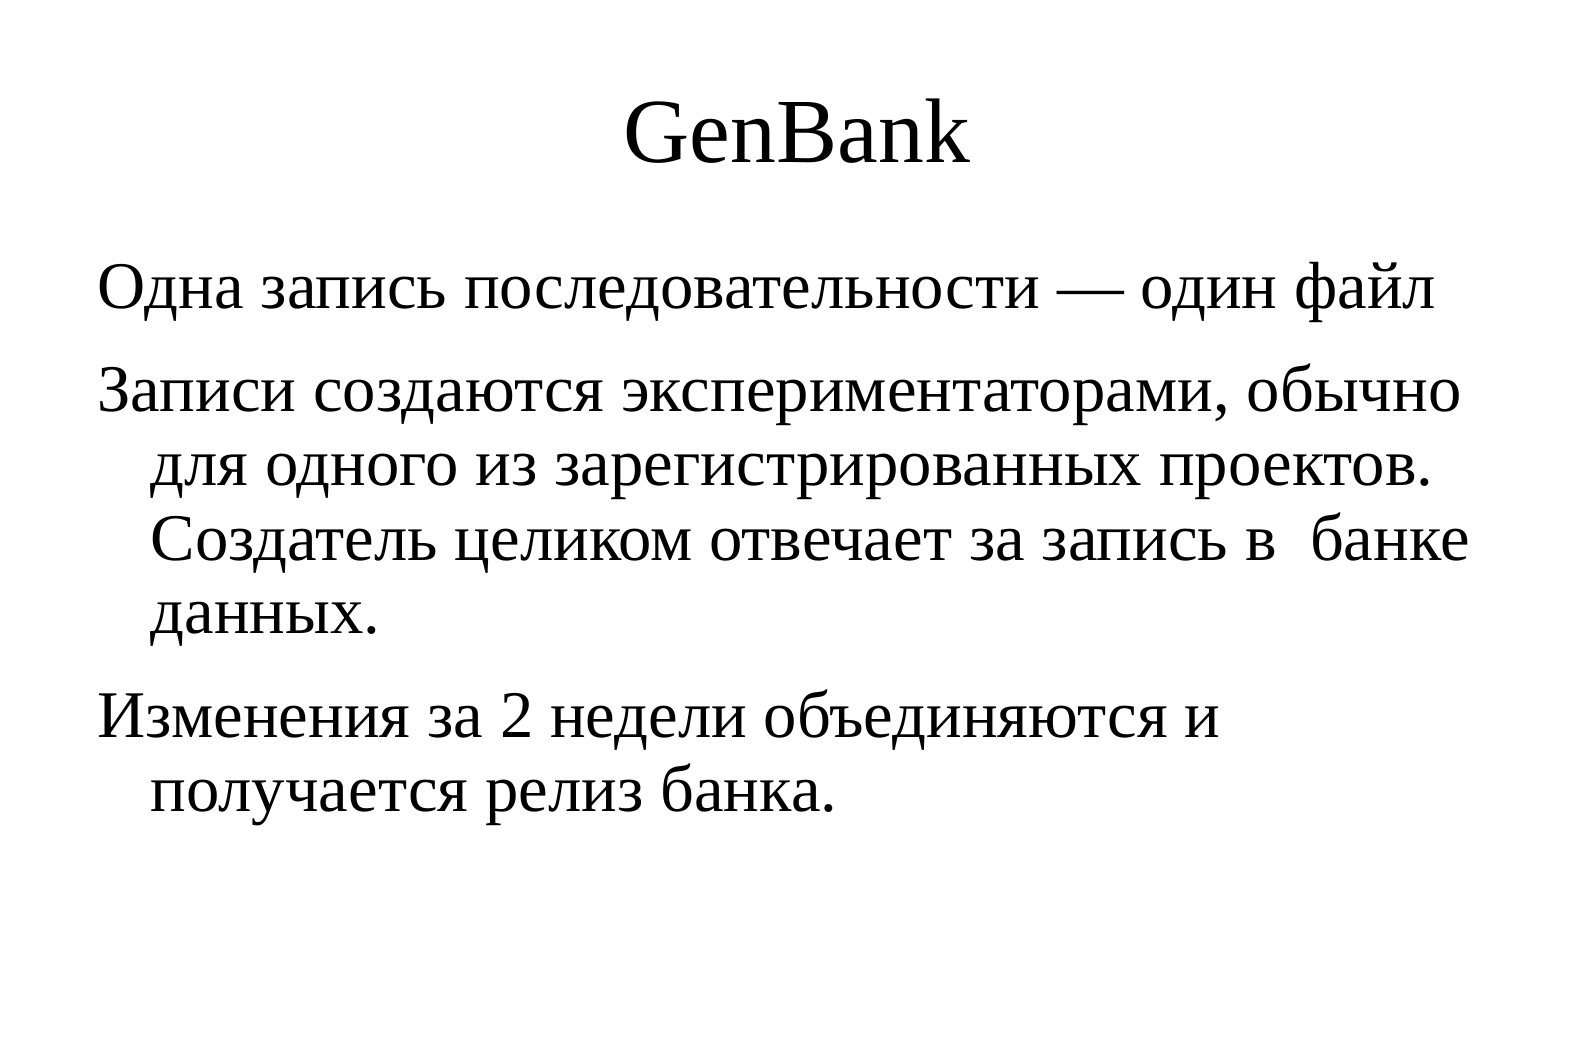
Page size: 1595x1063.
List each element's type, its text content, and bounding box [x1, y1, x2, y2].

title GenBank [79, 42, 1515, 220]
list Одна запись последовательности — один файл Записи создаются экспериментаторами, обычно для одного из зарегистрированных проектов. Создатель целиком отвечает за запись в банке данных. Изменения за 2 недели объединяются и получается релиз банка. [79, 248, 1515, 936]
